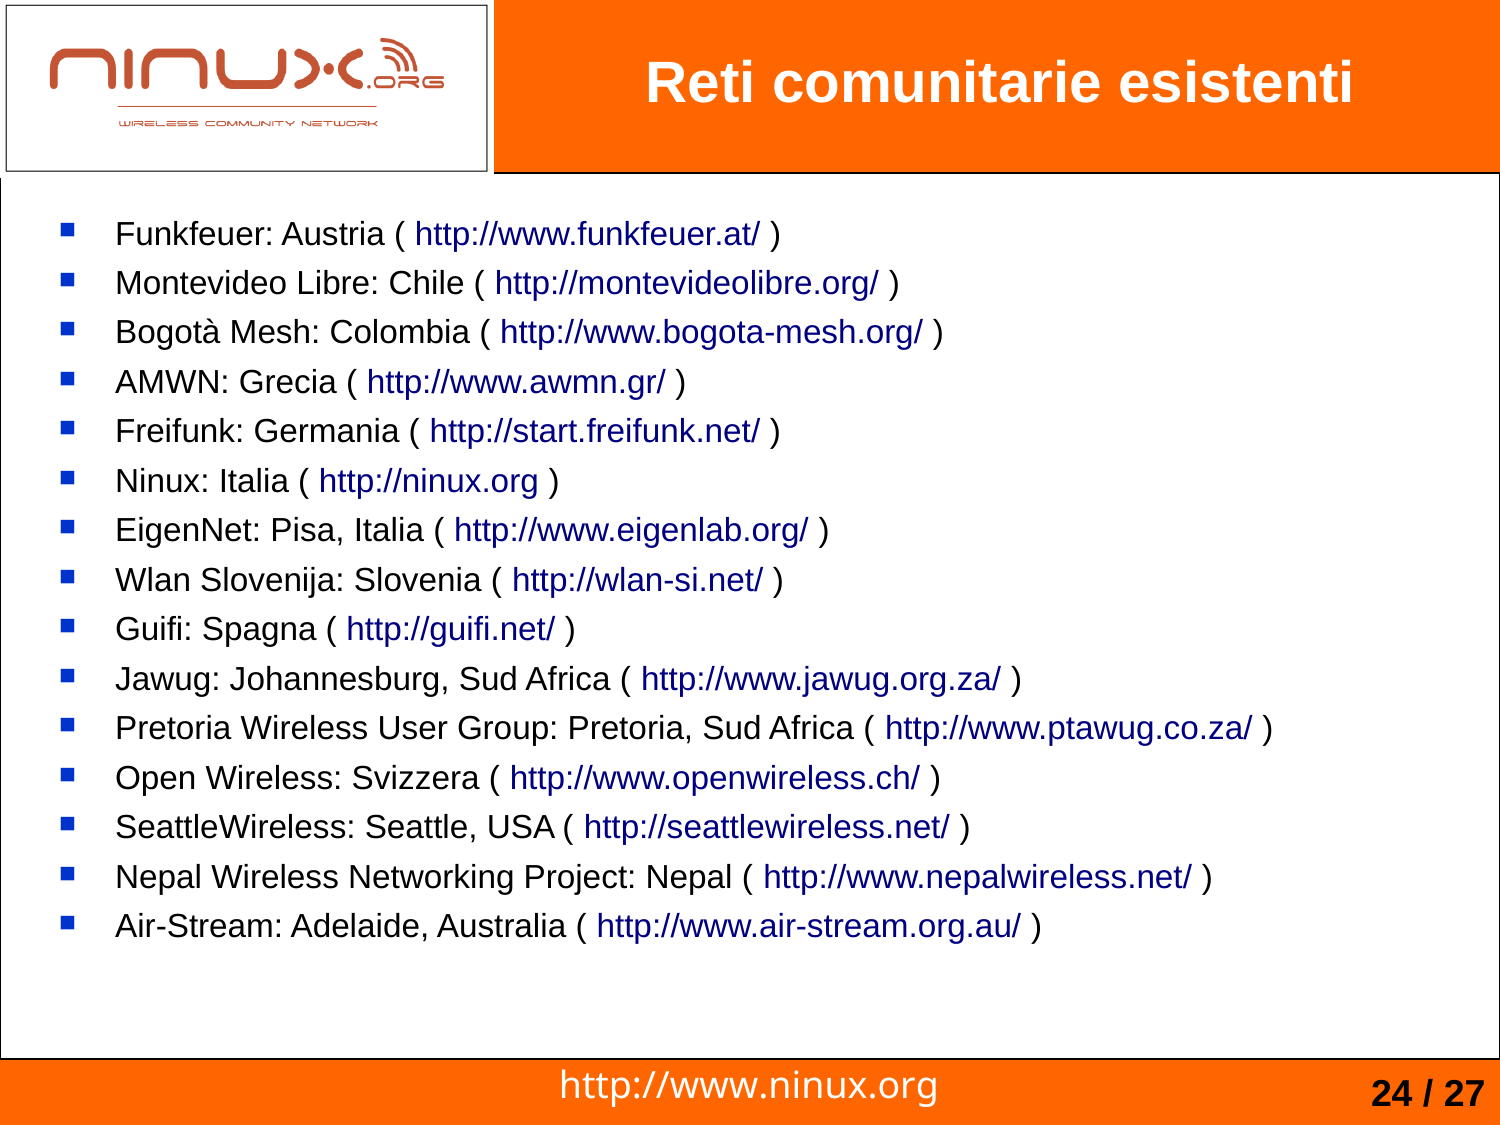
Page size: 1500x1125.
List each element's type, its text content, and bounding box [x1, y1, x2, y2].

title Reti comunitarie esistenti [501, 0, 1500, 165]
picture [0, 0, 494, 178]
text_box http://www.ninux.org [0, 1053, 1500, 1125]
list Funkfeuer: Austria ( http://www.funkfeuer.at/ ) Montevideo Libre: Chile ( http://montevideolibre.org/ ) Bogotà Mesh: Colombia ( http://www.bogota-mesh.org/ ) AMWN: Grecia ( http://www.awmn.gr/ ) Freifunk: Germania ( http://start.freifunk.net/ ) Ninux: Italia ( http://ninux.org ) EigenNet: Pisa, Italia ( http://www.eigenlab.org/ ) Wlan Slovenija: Slovenia ( http://wlan-si.net/ ) Guifi: Spagna ( http://guifi.net/ ) Jawug: Johannesburg, Sud Africa ( http://www.jawug.org.za/ ) Pretoria Wireless User Group: Pretoria, Sud Africa ( http://www.ptawug.co.za/ ) Open Wireless: Svizzera ( http://www.openwireless.ch/ ) SeattleWireless: Seattle, USA ( http://seattlewireless.net/ ) Nepal Wireless Networking Project: Nepal ( http://www.nepalwireless.net/ ) Air-Stream: Adelaide, Australia ( http://www.air-stream.org.au/ ) [43, 207, 1466, 1028]
text_box <numero> / 27 [1257, 1061, 1500, 1125]
